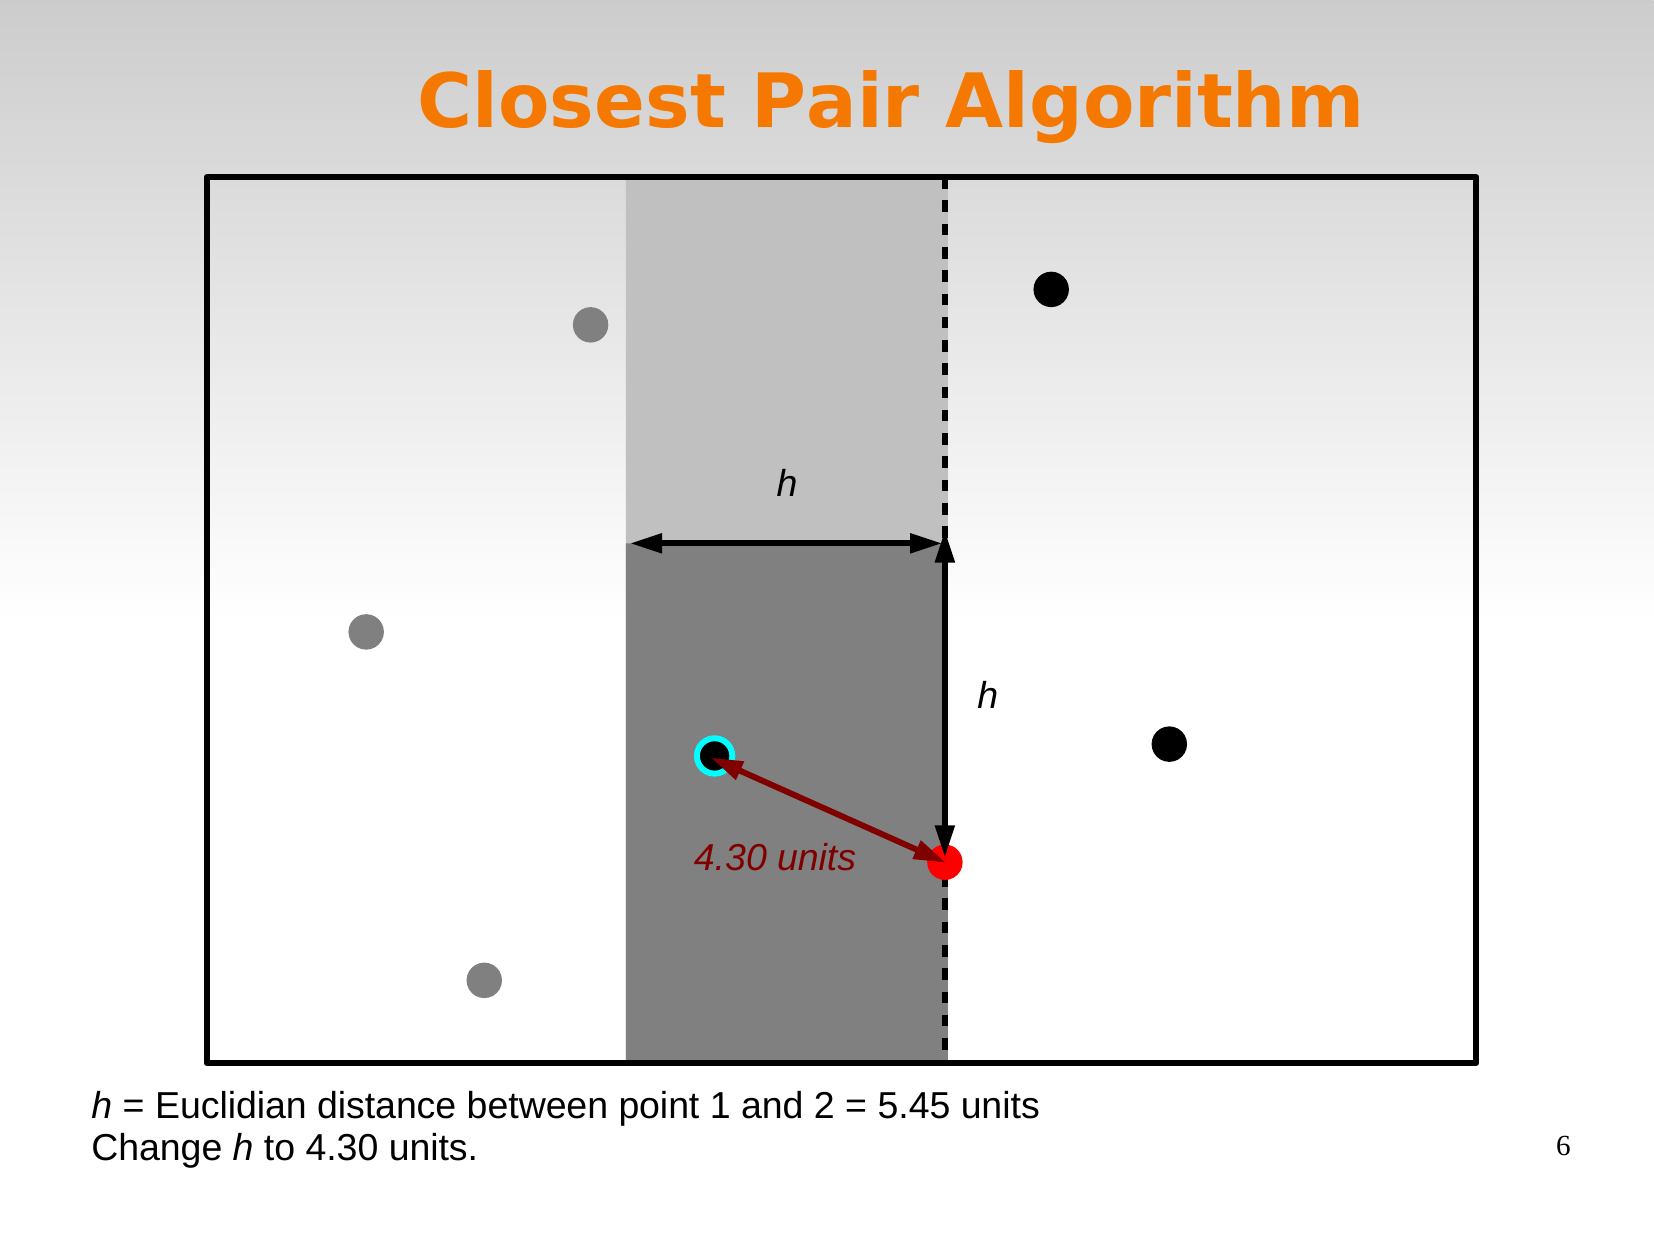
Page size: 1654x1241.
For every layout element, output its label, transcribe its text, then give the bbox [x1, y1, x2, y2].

text_box [572, 307, 609, 343]
text_box [1151, 726, 1188, 762]
text_box [466, 962, 503, 999]
text_box h [761, 454, 821, 512]
title Closest Pair Algorithm [312, 37, 1471, 166]
text_box h = Euclidian distance between point 1 and 2 = 5.45 units Change h to 4.30 units. [76, 1077, 1565, 1218]
text_box [348, 614, 384, 650]
text_box [1033, 271, 1069, 308]
text_box 4.30 units [679, 829, 898, 886]
text_box h [962, 667, 1022, 725]
text_box [625, 180, 963, 1060]
